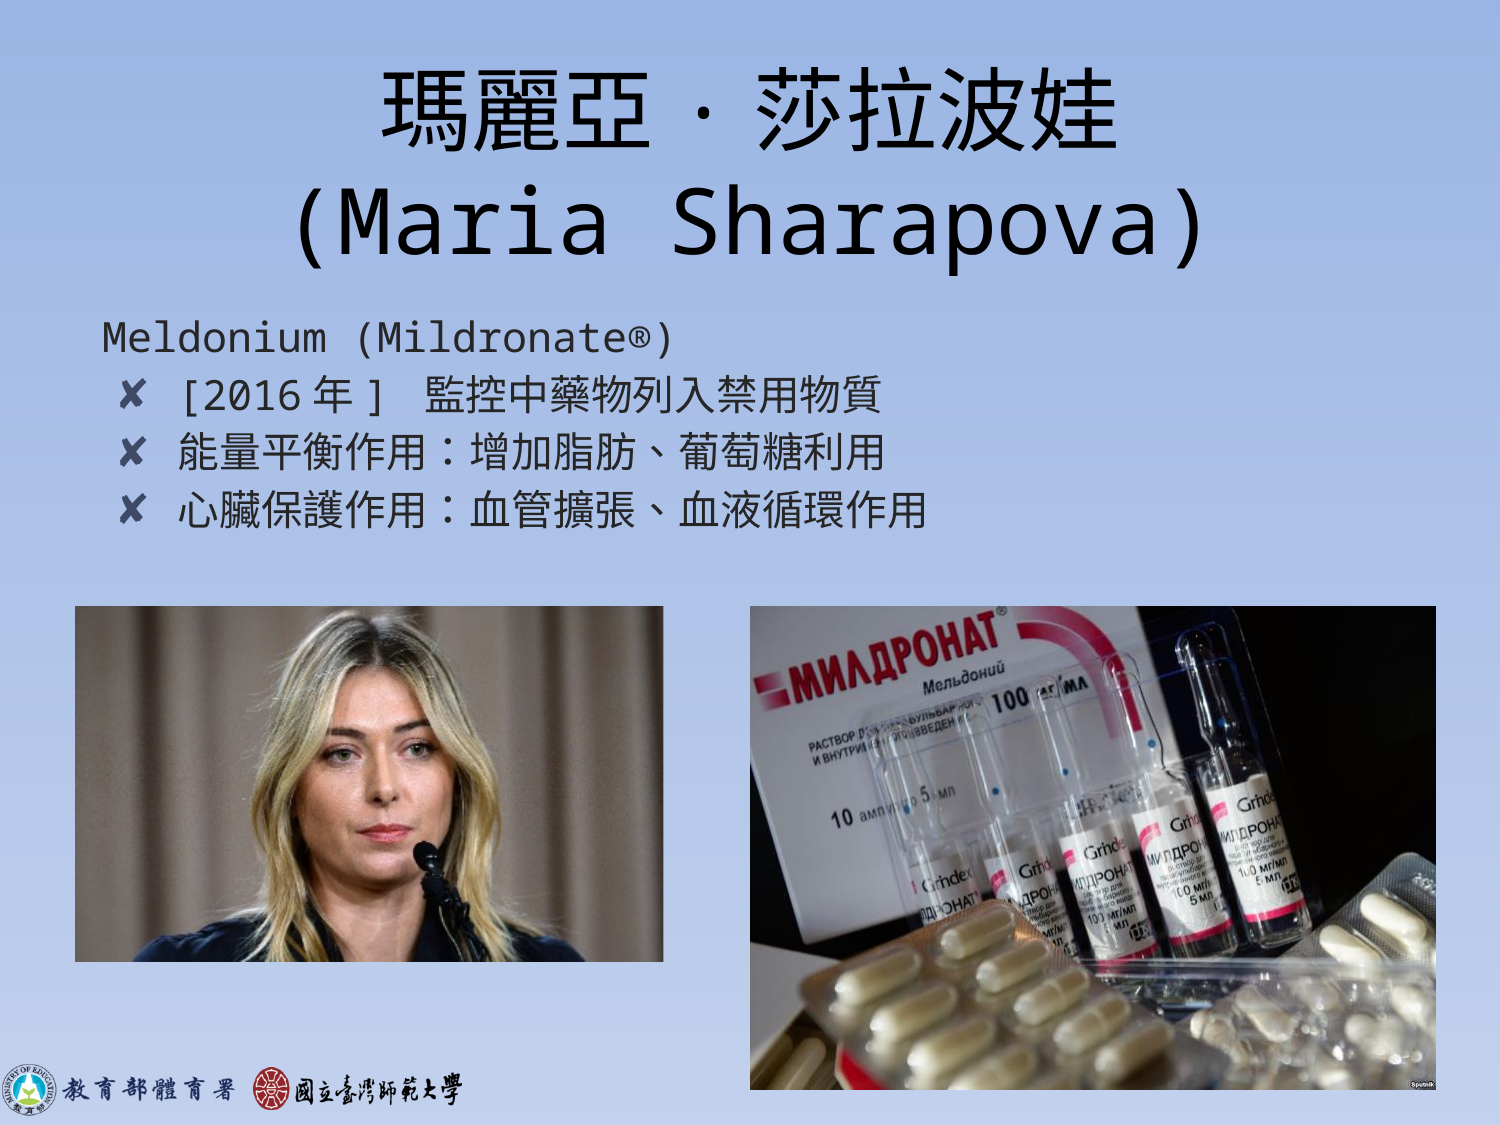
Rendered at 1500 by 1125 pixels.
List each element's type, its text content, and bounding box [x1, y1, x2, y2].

text_box Meldonium (Mildronate®) [2016年] 監控中藥物列入禁用物質 能量平衡作用：增加脂肪、葡萄糖利用 心臟保護作用：血管擴張、血液循環作用 [75, 296, 970, 541]
title 瑪麗亞·莎拉波娃 (Maria Sharapova) [75, 45, 1426, 233]
picture [75, 606, 664, 962]
picture [750, 606, 1436, 1090]
